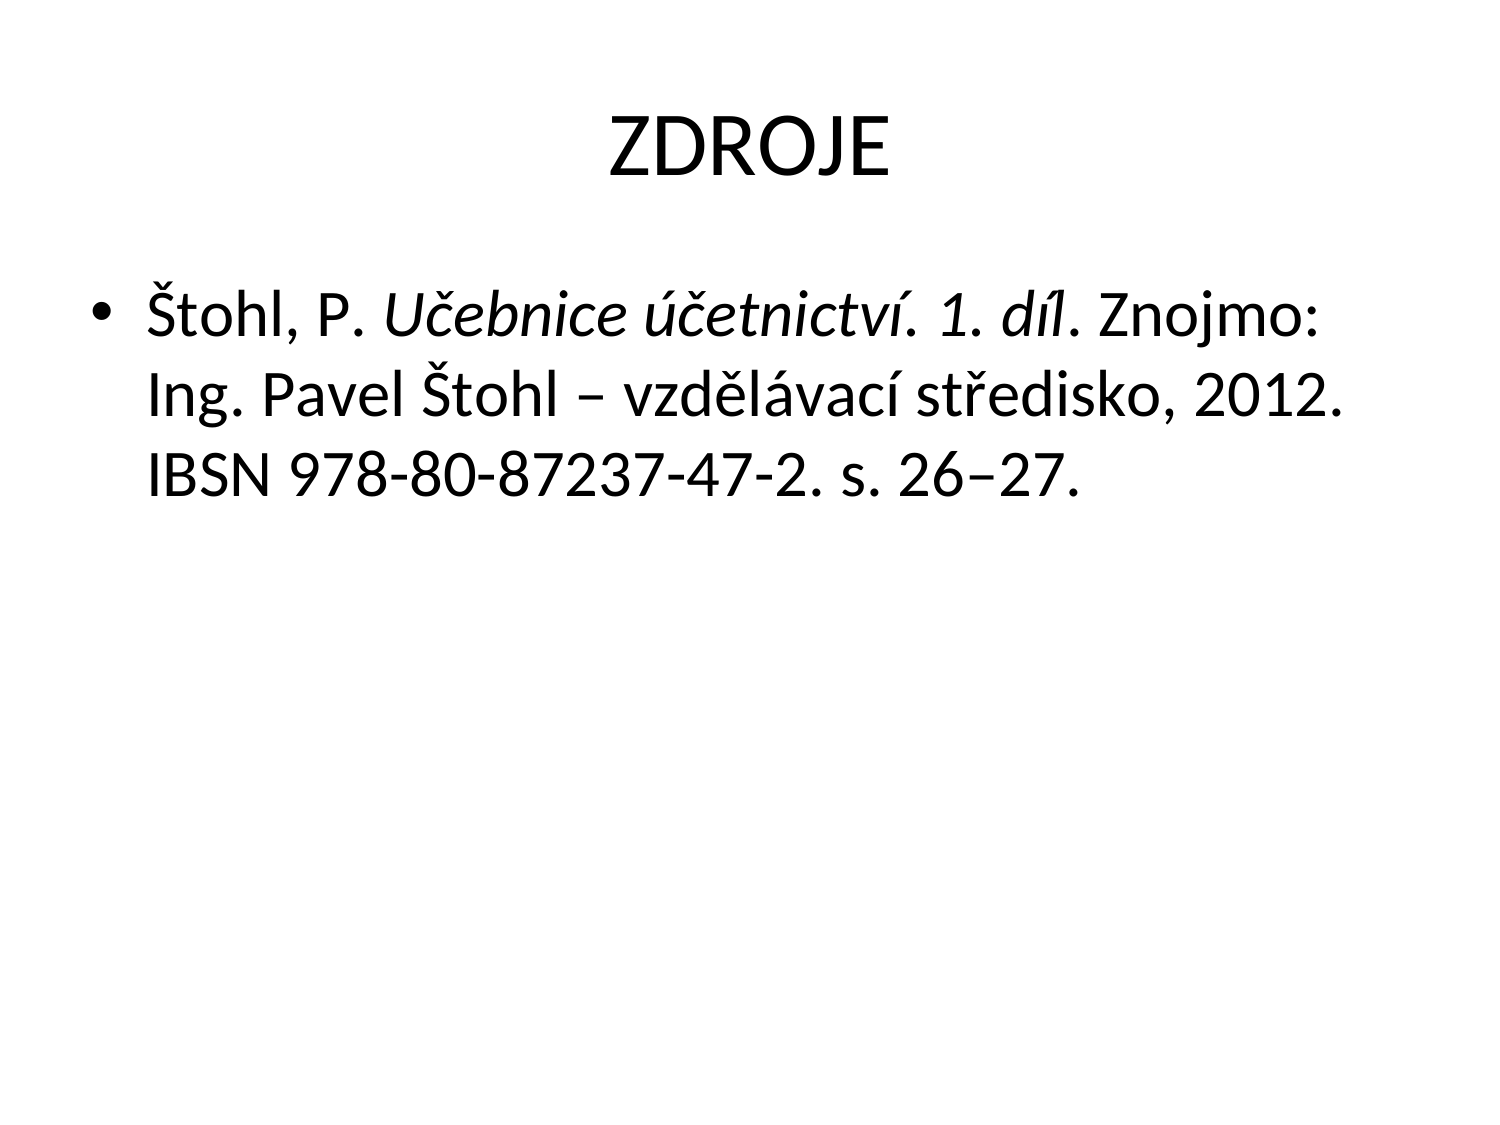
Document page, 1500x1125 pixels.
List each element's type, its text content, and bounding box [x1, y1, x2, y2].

title ZDROJE [75, 45, 1426, 233]
list Štohl, P. Učebnice účetnictví. 1. díl. Znojmo: Ing. Pavel Štohl ‒ vzdělávací středisko, 2012. IBSN 978-80-87237-47-2. s. 26–27. [75, 262, 1426, 1006]
